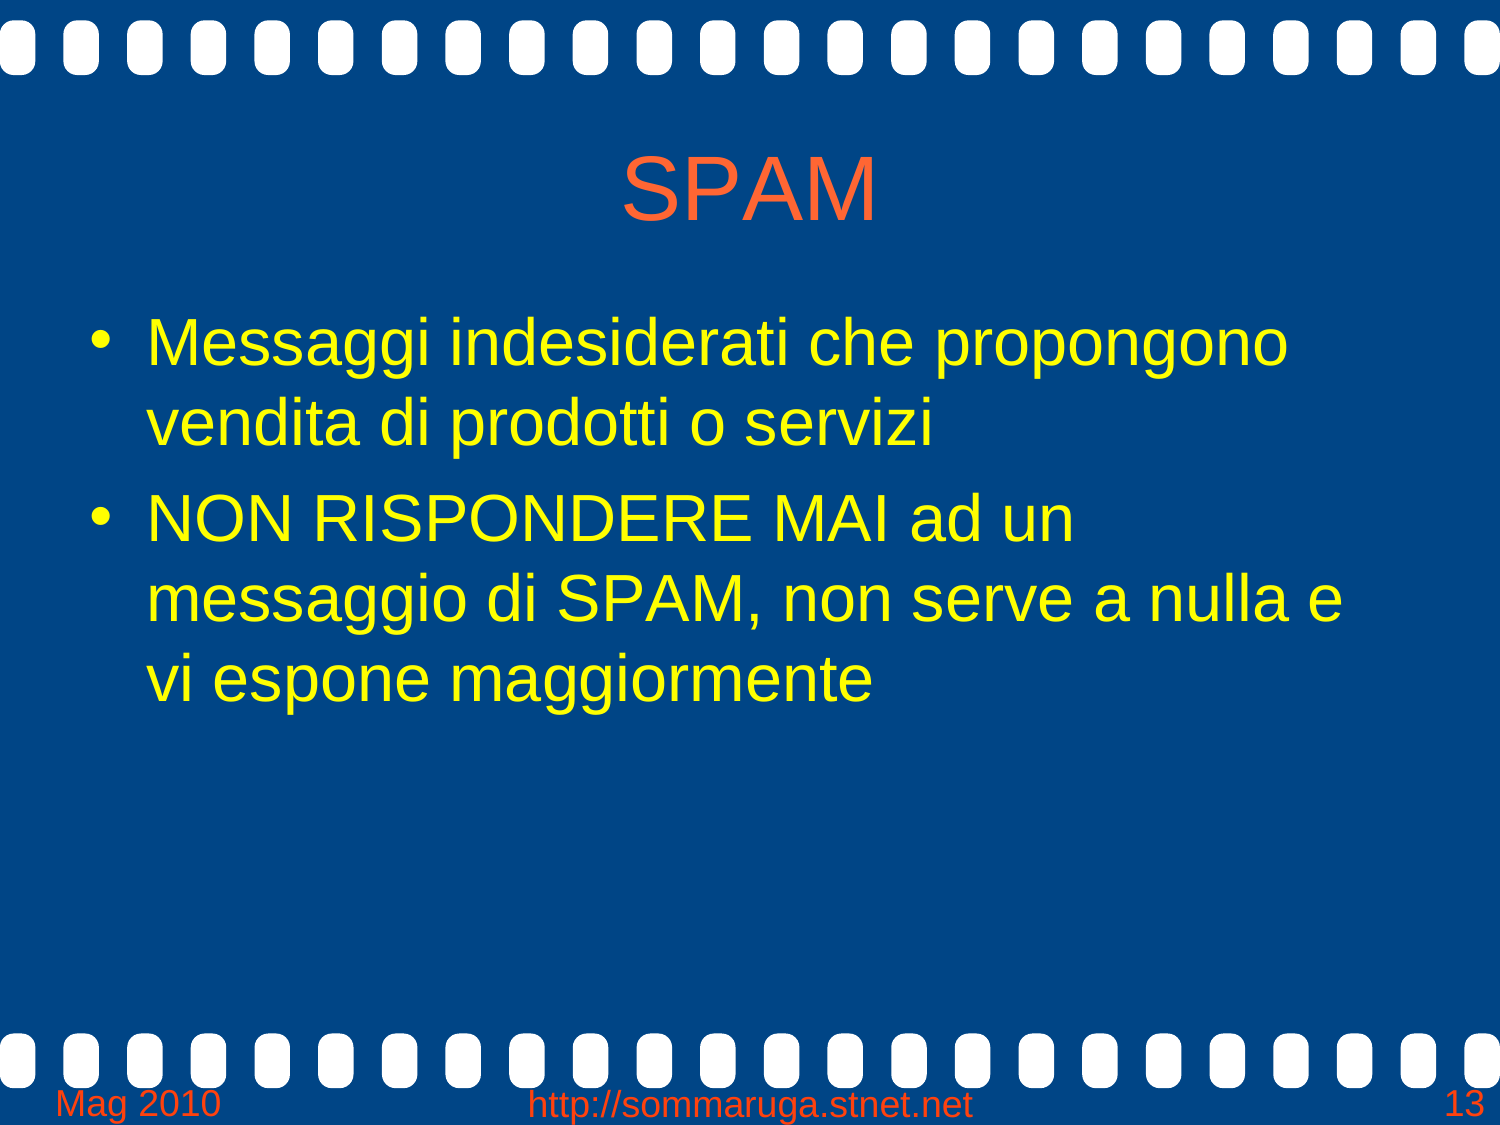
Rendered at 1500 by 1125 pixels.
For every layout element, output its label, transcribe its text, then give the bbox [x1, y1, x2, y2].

title SPAM [75, 58, 1426, 290]
list Messaggi indesiderati che propongono vendita di prodotti o servizi NON RISPONDERE MAI ad un messaggio di SPAM, non serve a nulla e vi espone maggiormente [75, 290, 1426, 1021]
